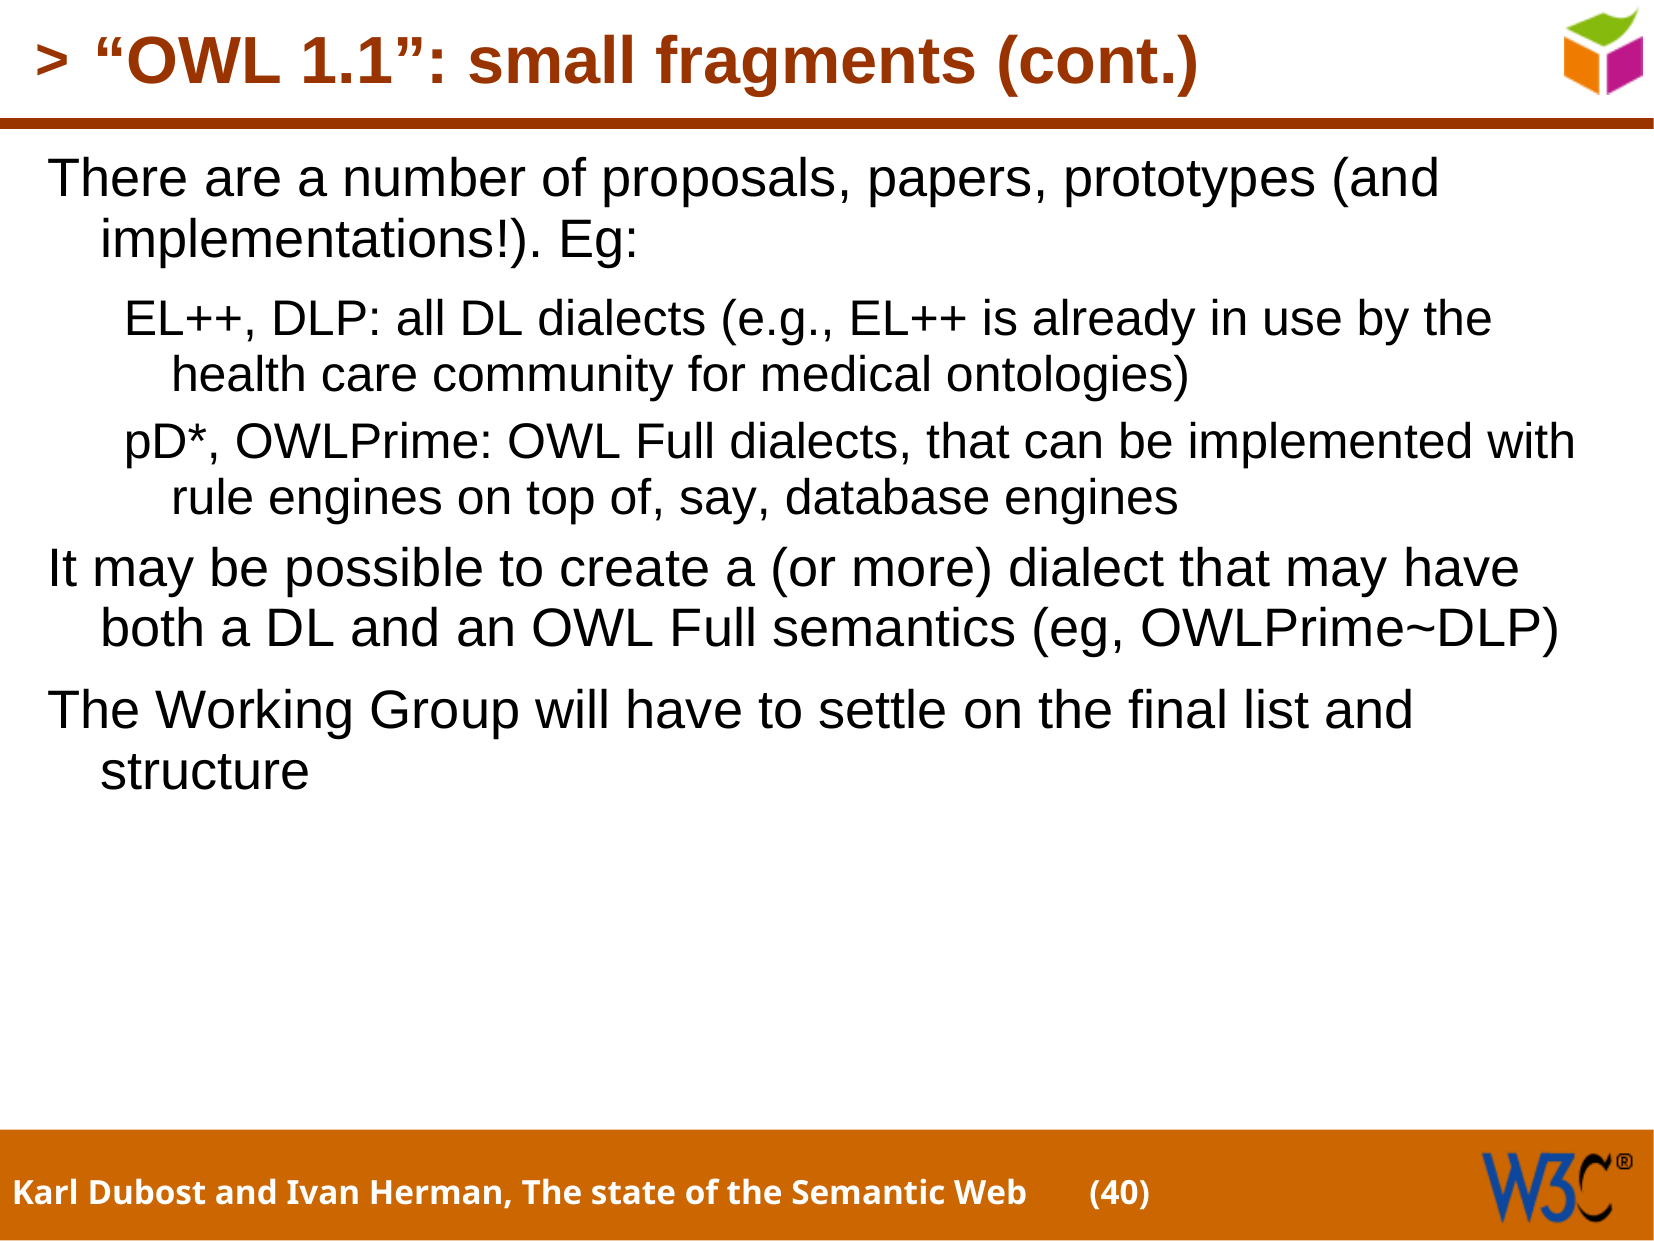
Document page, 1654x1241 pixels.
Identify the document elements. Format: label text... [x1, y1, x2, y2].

picture [1564, 5, 1643, 95]
title “OWL 1.1”: small fragments (cont.) [93, 0, 1493, 119]
list There are a number of proposals, papers, prototypes (and implementations!). Eg: EL++, DLP: all DL dialects (e.g., EL++ is already in use by the health care community for medical ontologies) pD*, OWLPrime: OWL Full dialects, that can be implemented with rule engines on top of, say, database engines It may be possible to create a (or more) dialect that may have both a DL and an OWL Full semantics (eg, OWLPrime~DLP) The Working Group will have to settle on the final list and structure [29, 147, 1624, 1119]
picture [1477, 1149, 1639, 1228]
